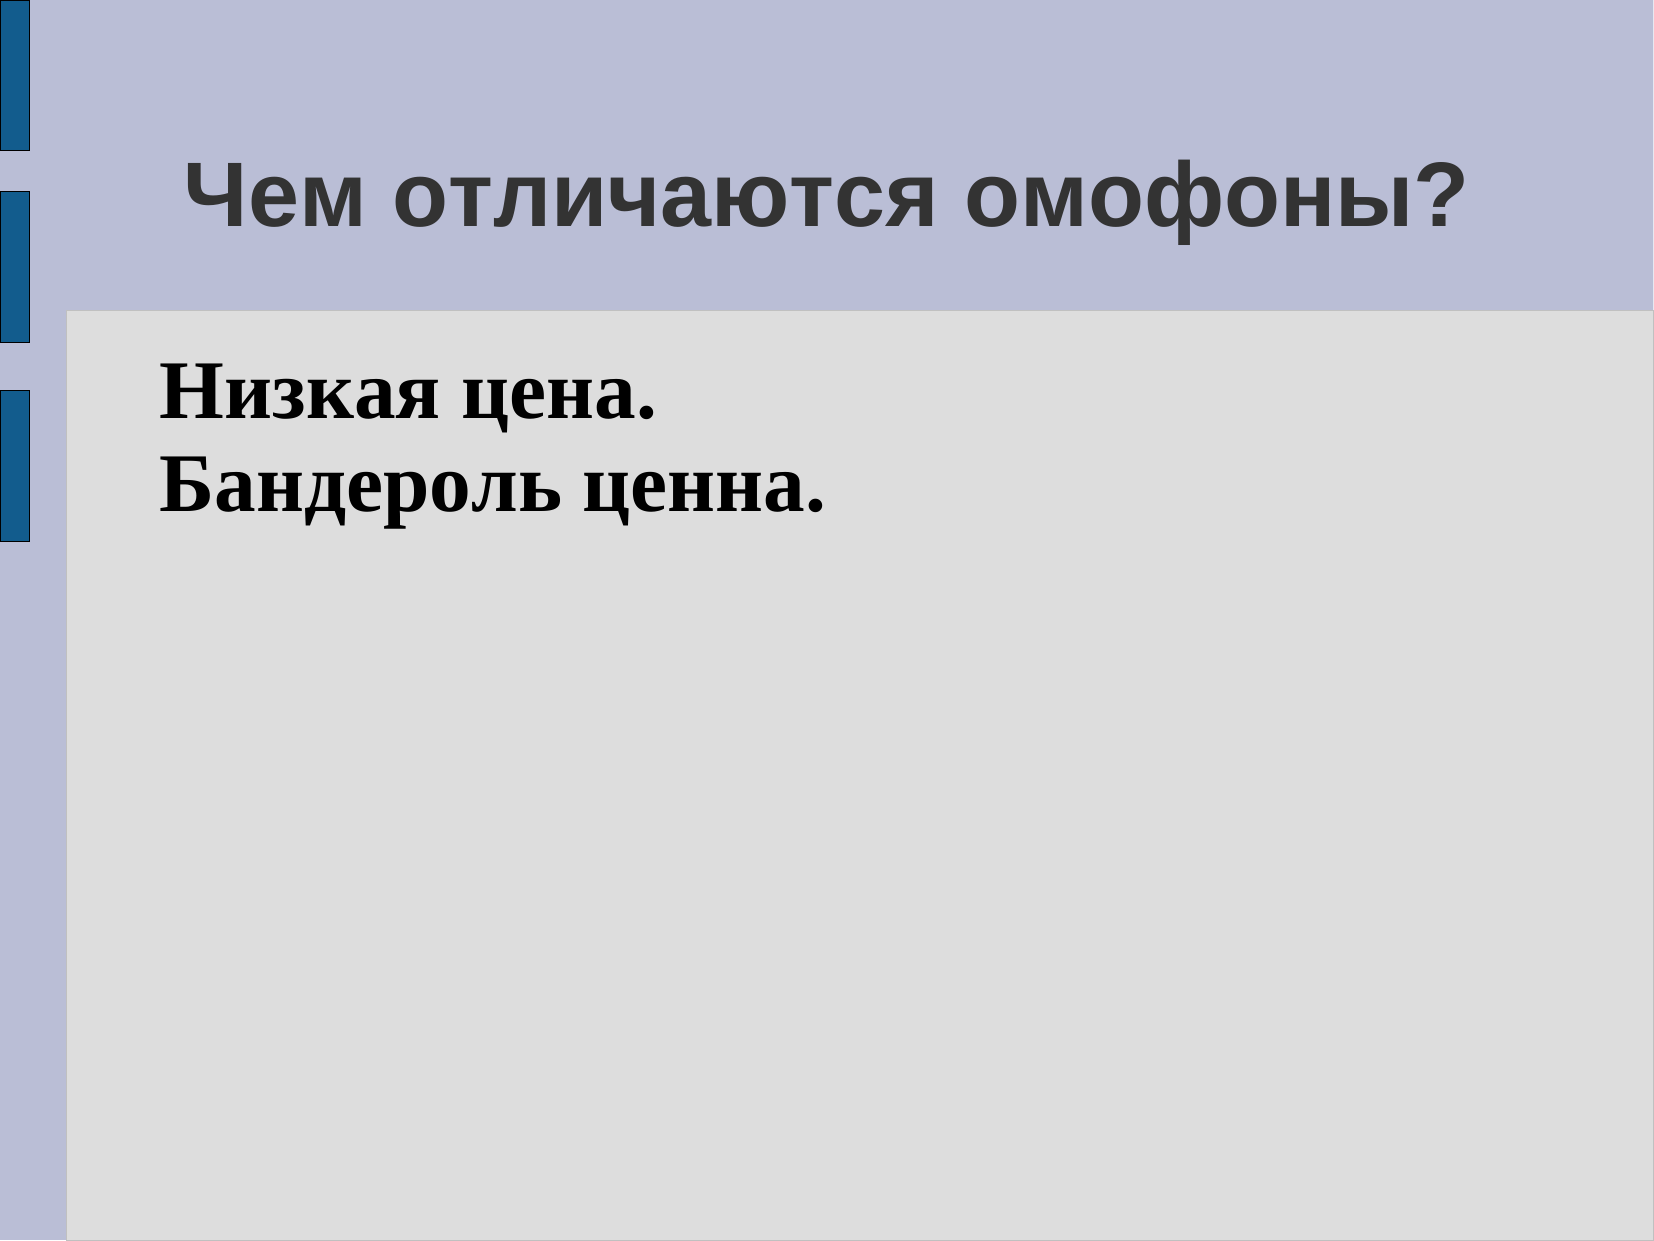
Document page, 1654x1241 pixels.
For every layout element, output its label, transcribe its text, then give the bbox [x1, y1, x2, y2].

list Низкая цена. Бандероль ценна. [121, 344, 1534, 1127]
title Чем отличаются омофоны? [121, 91, 1534, 299]
